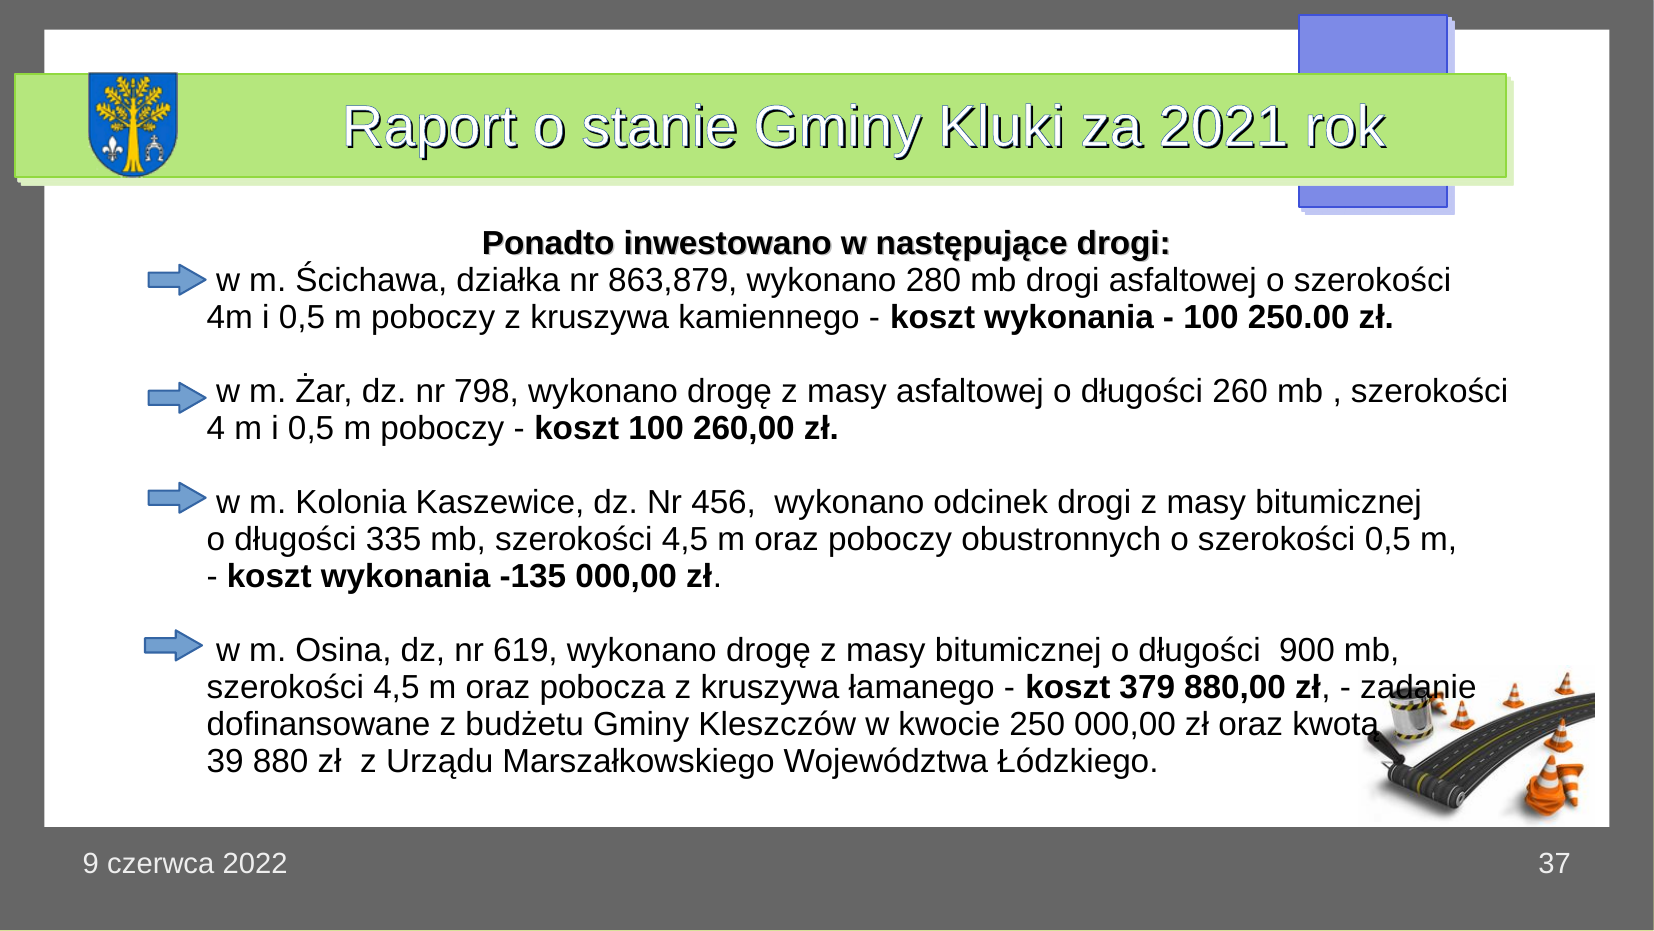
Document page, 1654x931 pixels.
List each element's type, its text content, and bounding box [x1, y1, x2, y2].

picture [147, 382, 207, 414]
text_box Ponadto inwestowano w następujące drogi: w m. Ścichawa, działka nr 863,879, wykonano 280 mb drogi asfaltowej o szerokości 4m i 0,5 m poboczy z kruszywa kamiennego - koszt wykonania - 100 250.00 zł. w m. Żar, dz. nr 798, wykonano drogę z masy asfaltowej o długości 260 mb , szerokości 4 m i 0,5 m poboczy - koszt 100 260,00 zł. w m. Kolonia Kaszewice, dz. Nr 456, wykonano odcinek drogi z masy bitumicznej o długości 335 mb, szerokości 4,5 m oraz poboczy obustronnych o szerokości 0,5 m, - koszt wykonania -135 000,00 zł. w m. Osina, dz, nr 619, wykonano drogę z masy bitumicznej o długości 900 mb, szerokości 4,5 m oraz pobocza z kruszywa łamanego - koszt 379 880,00 zł, - zadanie dofinansowane z budżetu Gminy Kleszczów w kwocie 250 000,00 zł oraz kwotą 39 880 zł z Urządu Marszałkowskiego Województwa Łódzkiego. [118, 236, 1536, 768]
picture [147, 264, 207, 296]
picture [1358, 665, 1595, 827]
picture [88, 72, 178, 178]
picture [147, 482, 207, 514]
picture [143, 629, 204, 661]
title Raport o stanie Gminy Kluki za 2021 rok [236, 73, 1654, 178]
